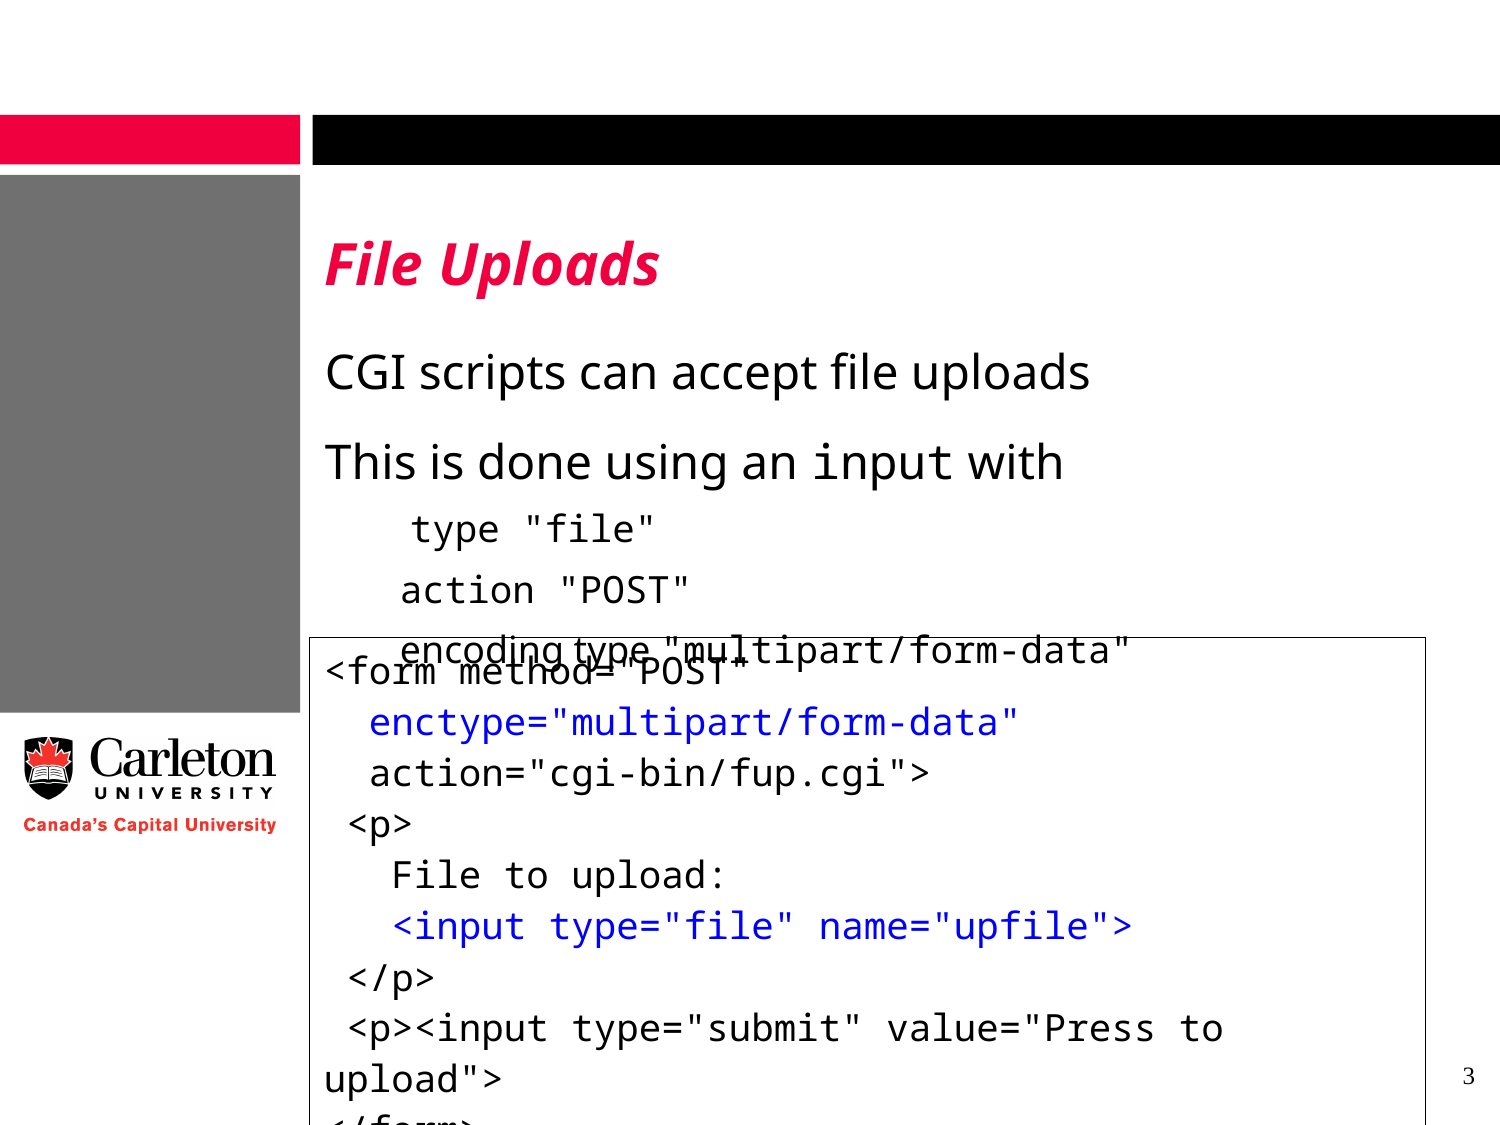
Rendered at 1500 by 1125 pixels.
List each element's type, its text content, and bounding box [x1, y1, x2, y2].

picture [24, 737, 276, 834]
title File Uploads [324, 187, 1450, 324]
text_box <form method="POST" enctype="multipart/form-data" action="cgi-bin/fup.cgi"> <p> File to upload: <input type="file" name="upfile"> </p> <p><input type="submit" value="Press to upload"> </form> [309, 637, 1426, 1088]
list CGI scripts can accept file uploads This is done using an input with type "file" action "POST" encoding type "multipart/form-data" [324, 324, 1450, 1051]
